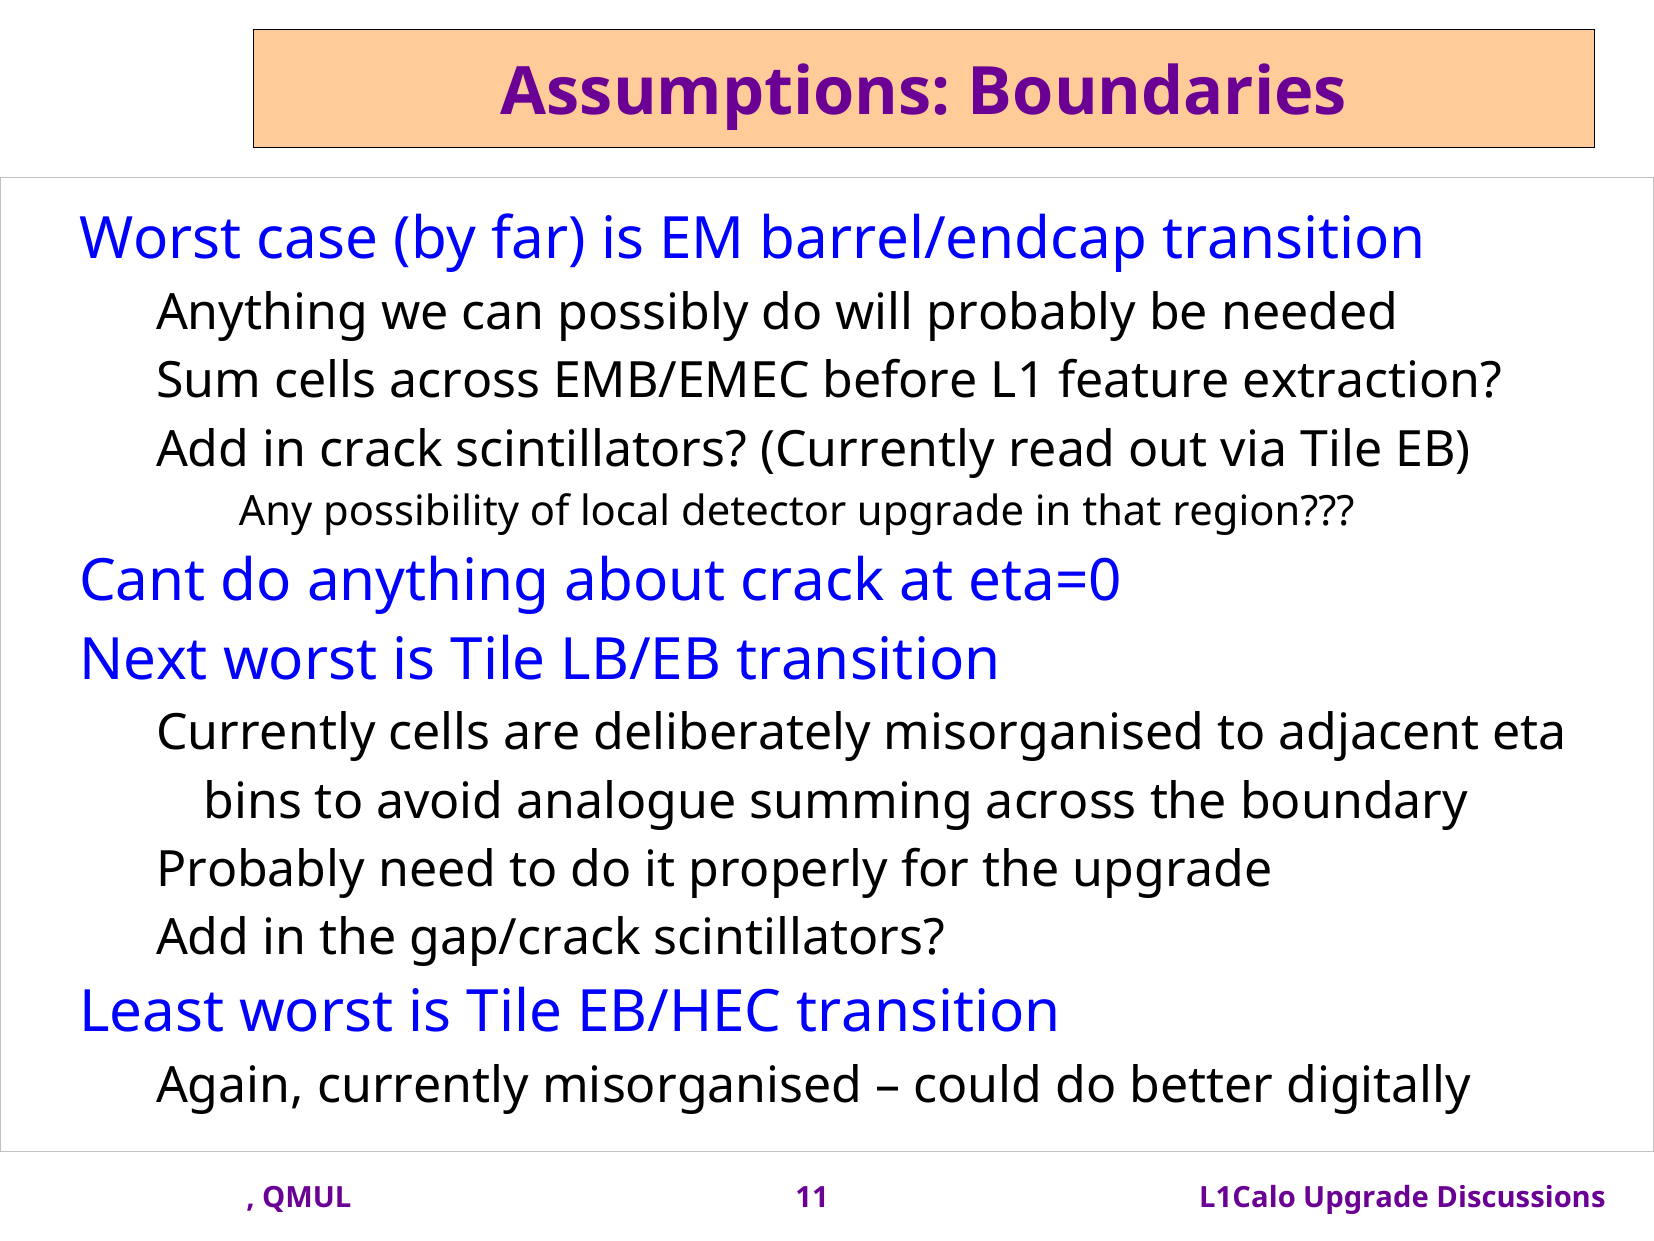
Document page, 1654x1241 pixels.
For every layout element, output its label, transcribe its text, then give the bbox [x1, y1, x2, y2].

list Worst case (by far) is EM barrel/endcap transition Anything we can possibly do will probably be needed Sum cells across EMB/EMEC before L1 feature extraction? Add in crack scintillators? (Currently read out via Tile EB) Any possibility of local detector upgrade in that region??? Cant do anything about crack at eta=0 Next worst is Tile LB/EB transition Currently cells are deliberately misorganised to adjacent eta bins to avoid analogue summing across the boundary Probably need to do it properly for the upgrade Add in the gap/crack scintillators? Least worst is Tile EB/HEC transition Again, currently misorganised – could do better digitally [61, 196, 1605, 1137]
title Assumptions: Boundaries [253, 29, 1595, 148]
